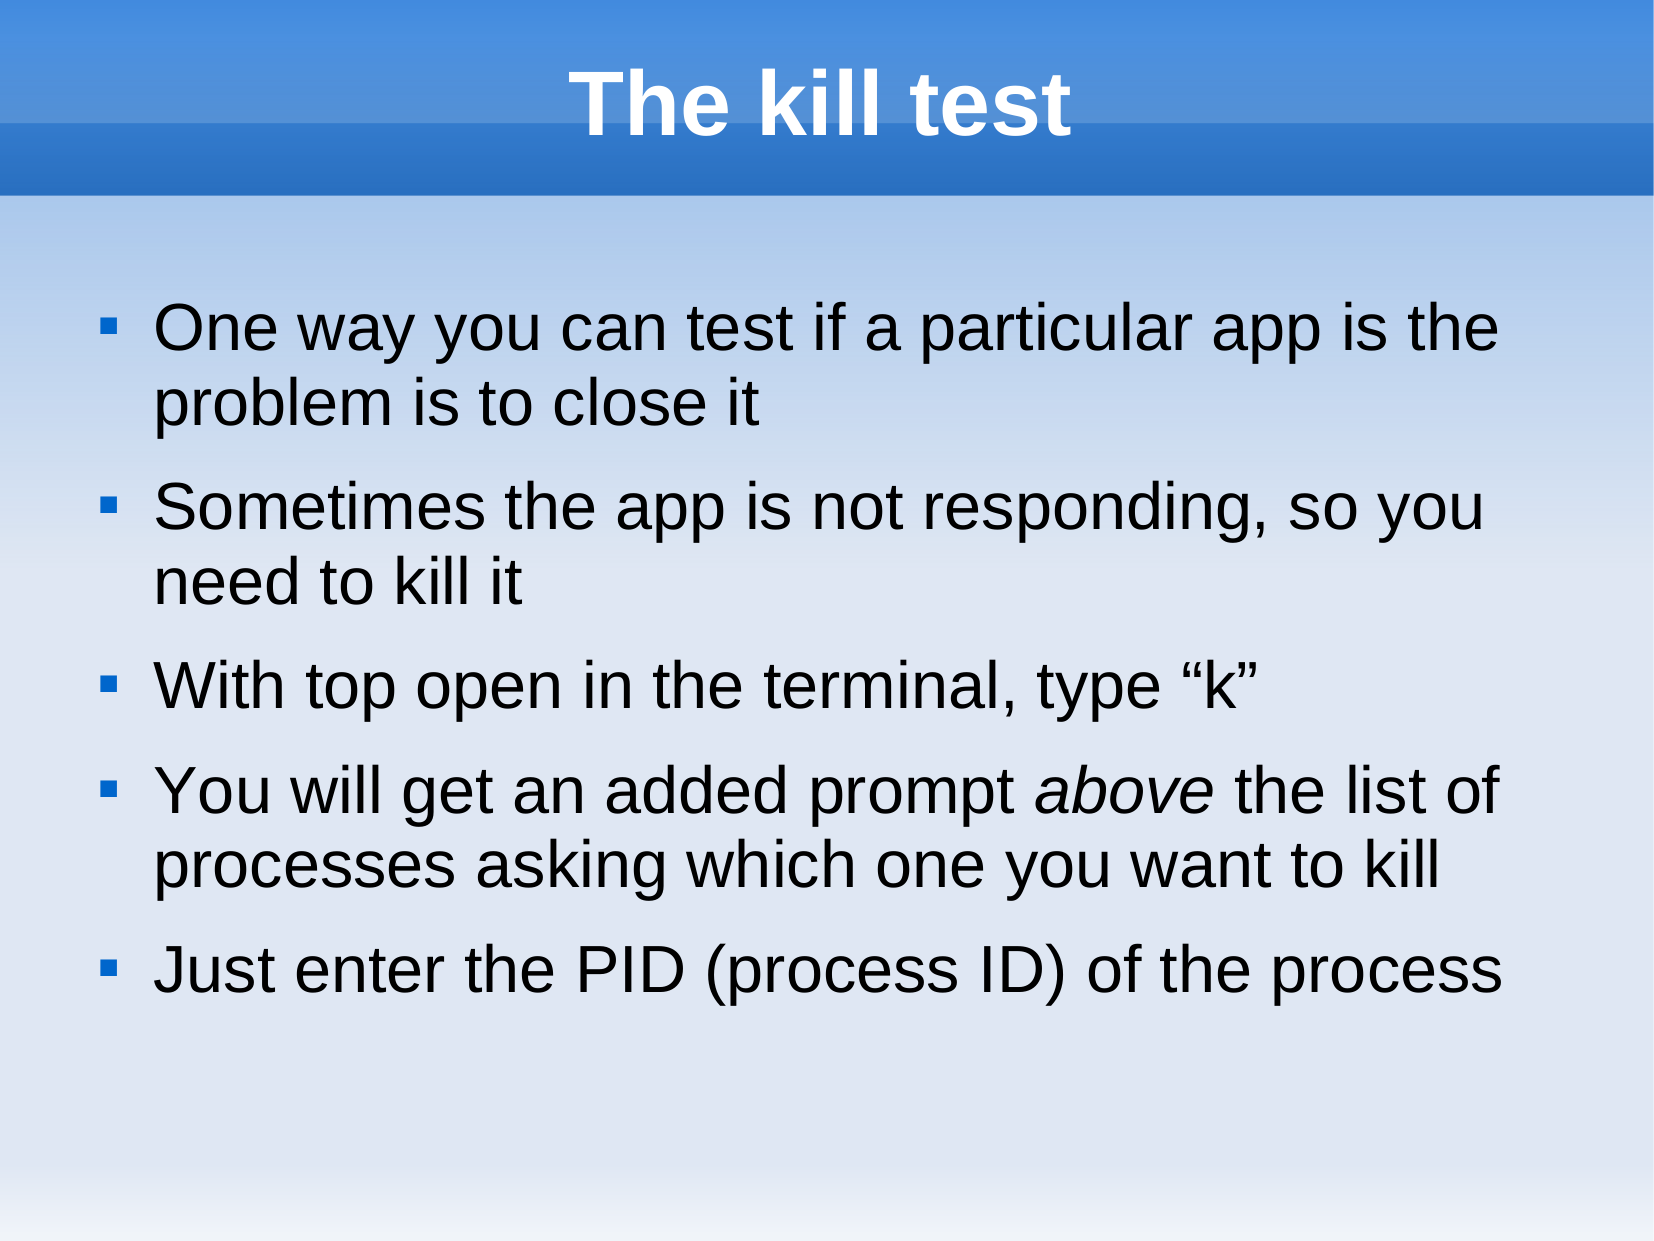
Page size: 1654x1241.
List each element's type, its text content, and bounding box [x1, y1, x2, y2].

list One way you can test if a particular app is the problem is to close it Sometimes the app is not responding, so you need to kill it With top open in the terminal, type “k” You will get an added prompt above the list of processes asking which one you want to kill Just enter the PID (process ID) of the process [82, 290, 1571, 1109]
picture [0, 0, 1654, 1241]
title The kill test [76, 0, 1565, 208]
